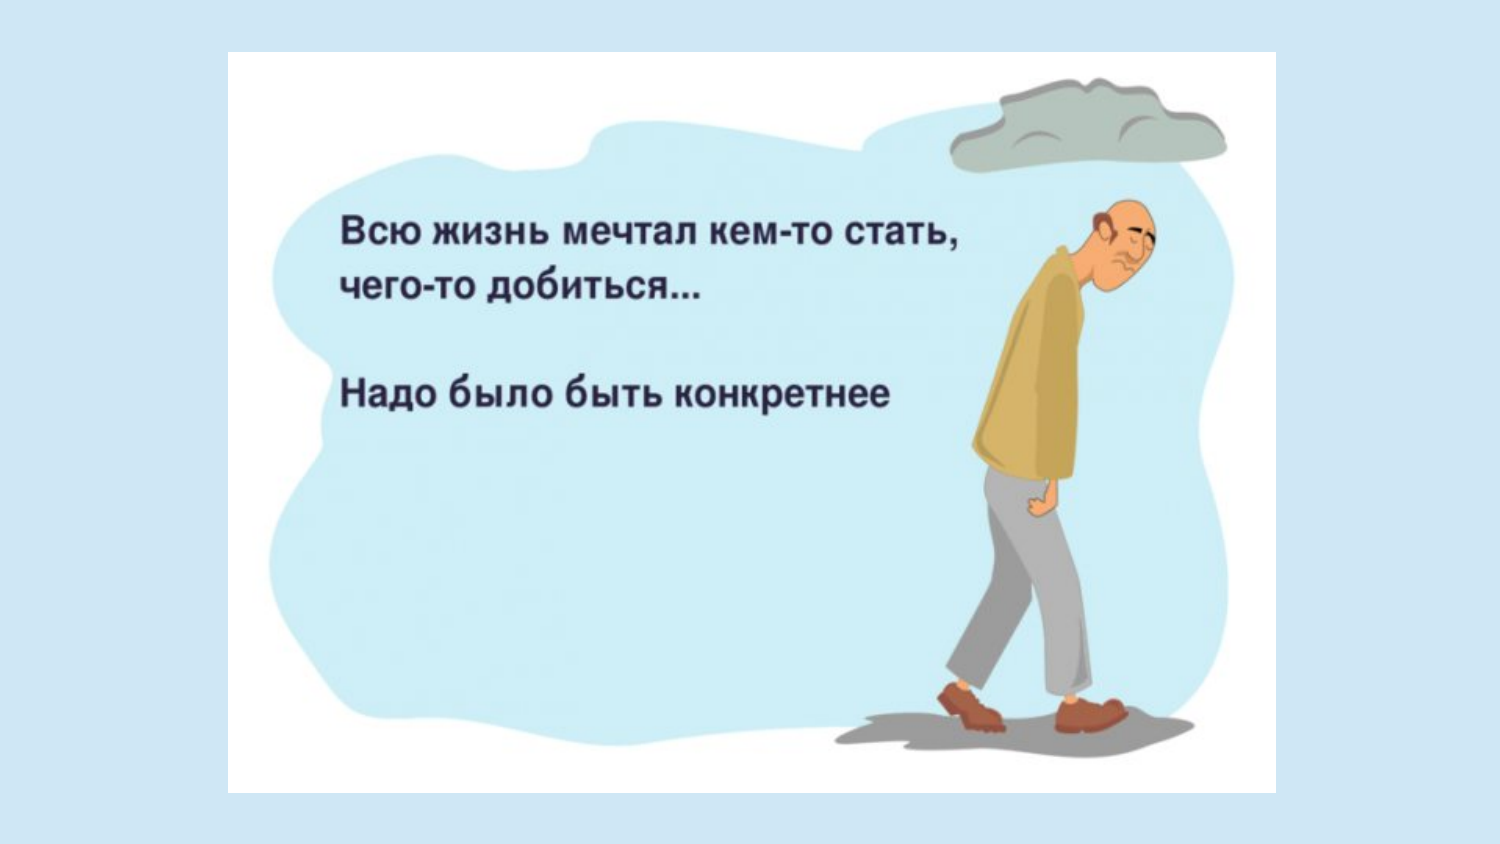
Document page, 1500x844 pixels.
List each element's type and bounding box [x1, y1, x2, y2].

picture [228, 52, 1276, 793]
